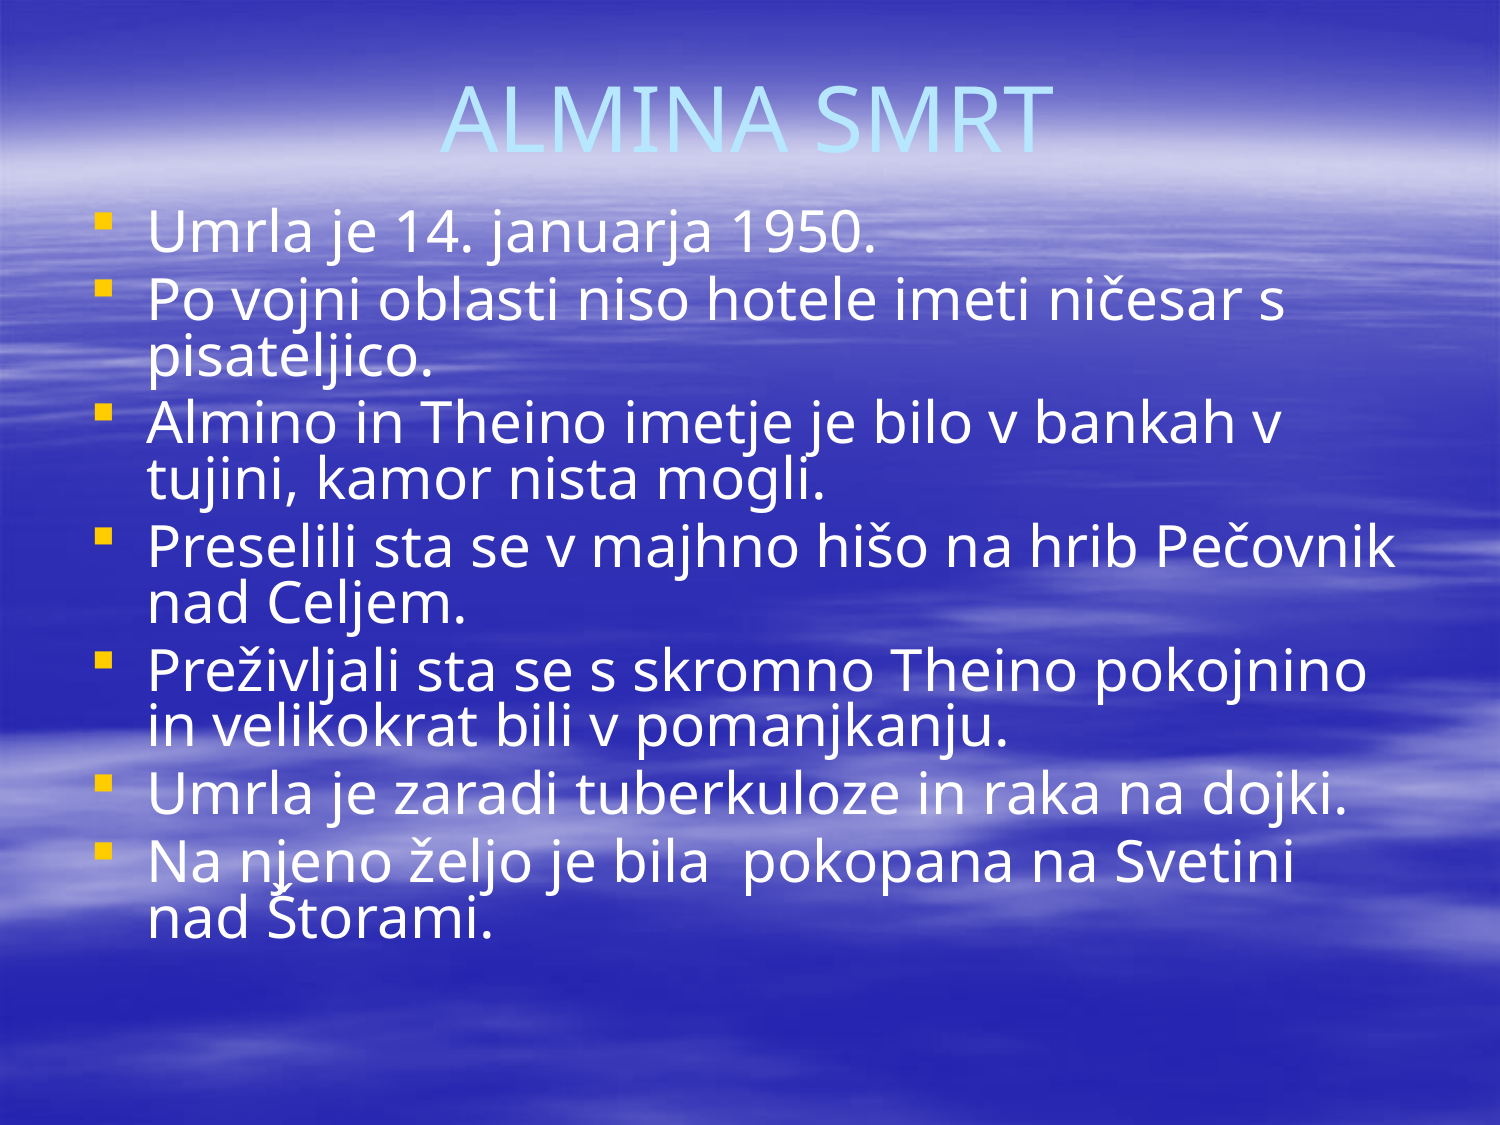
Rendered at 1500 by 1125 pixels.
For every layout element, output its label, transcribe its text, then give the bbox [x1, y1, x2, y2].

title ALMINA SMRT [49, 37, 1446, 196]
list Umrla je 14. januarja 1950. Po vojni oblasti niso hotele imeti ničesar s pisateljico. Almino in Theino imetje je bilo v bankah v tujini, kamor nista mogli. Preselili sta se v majhno hišo na hrib Pečovnik nad Celjem. Preživljali sta se s skromno Theino pokojnino in velikokrat bili v pomanjkanju. Umrla je zaradi tuberkuloze in raka na dojki. Na njeno željo je bila pokopana na Svetini nad Štorami. [75, 200, 1425, 988]
picture [0, 0, 1500, 1125]
